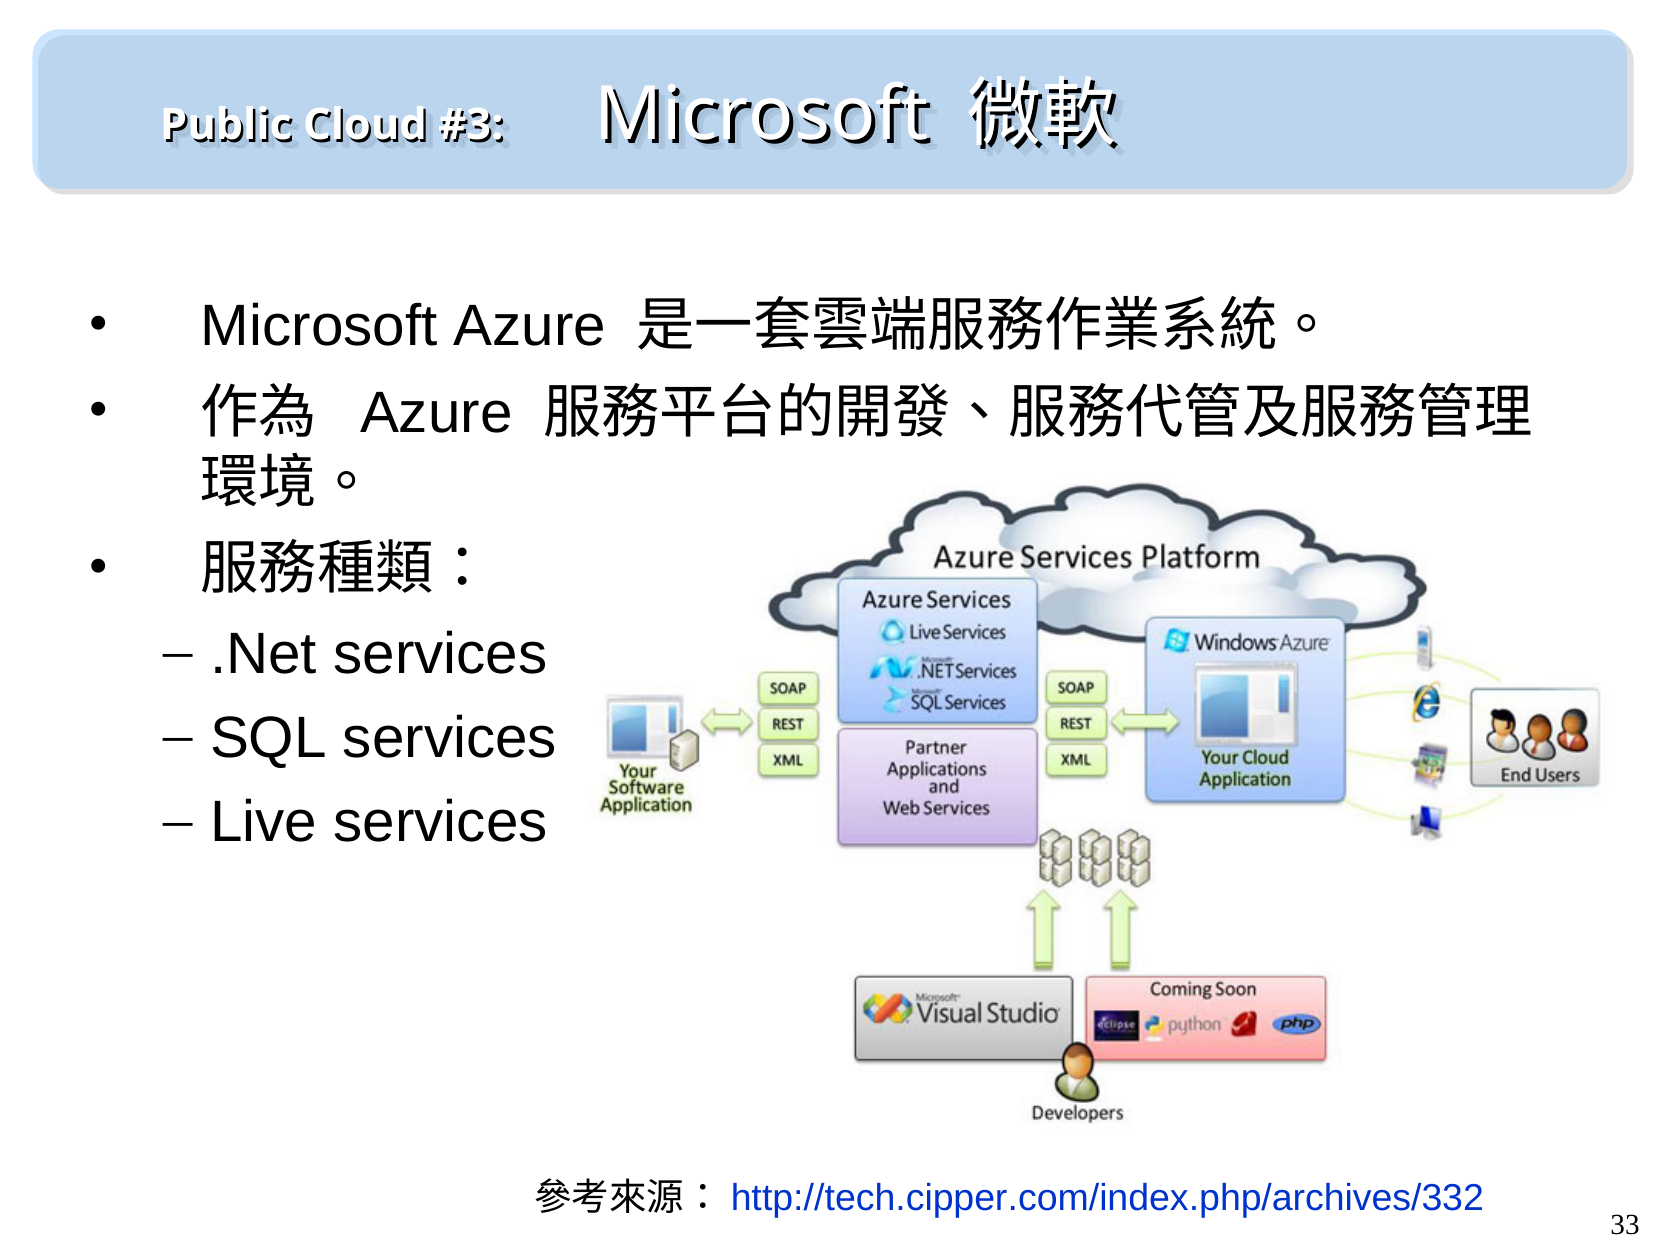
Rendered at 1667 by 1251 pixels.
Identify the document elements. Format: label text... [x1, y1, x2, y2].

text_box 參考來源：http://tech.cipper.com/index.php/archives/332 [519, 1165, 1654, 1241]
list Microsoft Azure 是一套雲端服務作業系統。 作為 Azure 服務平台的開發、服務代管及服務管理環境。 服務種類： .Net services SQL services Live services [88, 283, 1565, 1105]
text_box Public Cloud #3: Microsoft 微軟 [32, 29, 1628, 189]
picture [590, 472, 1616, 1131]
